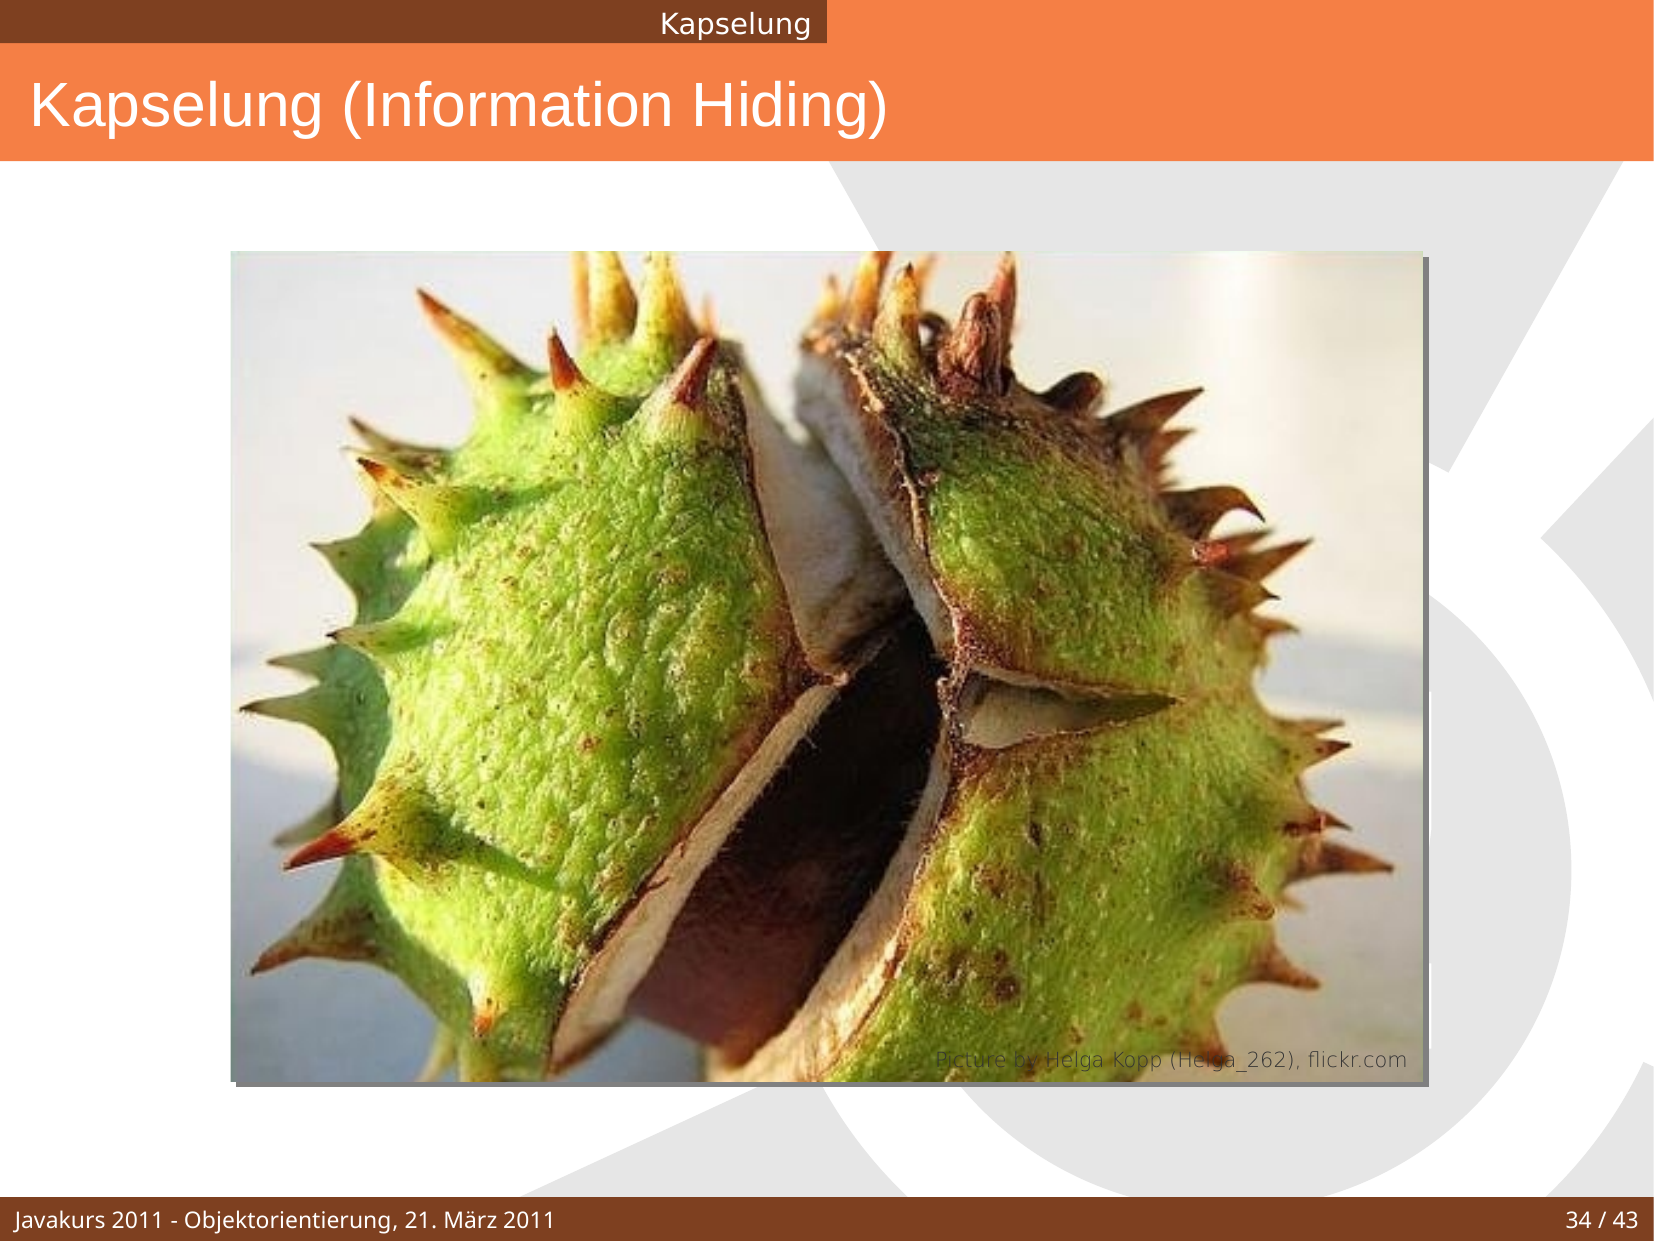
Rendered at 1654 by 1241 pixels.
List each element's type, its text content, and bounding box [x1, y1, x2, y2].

text_box Picture by Helga Kopp (Helga_262), flickr.com [920, 1041, 1428, 1081]
text_box Kapselung [29, 0, 827, 50]
picture [230, 251, 1423, 1082]
title Kapselung (Information Hiding) [29, 67, 1595, 143]
